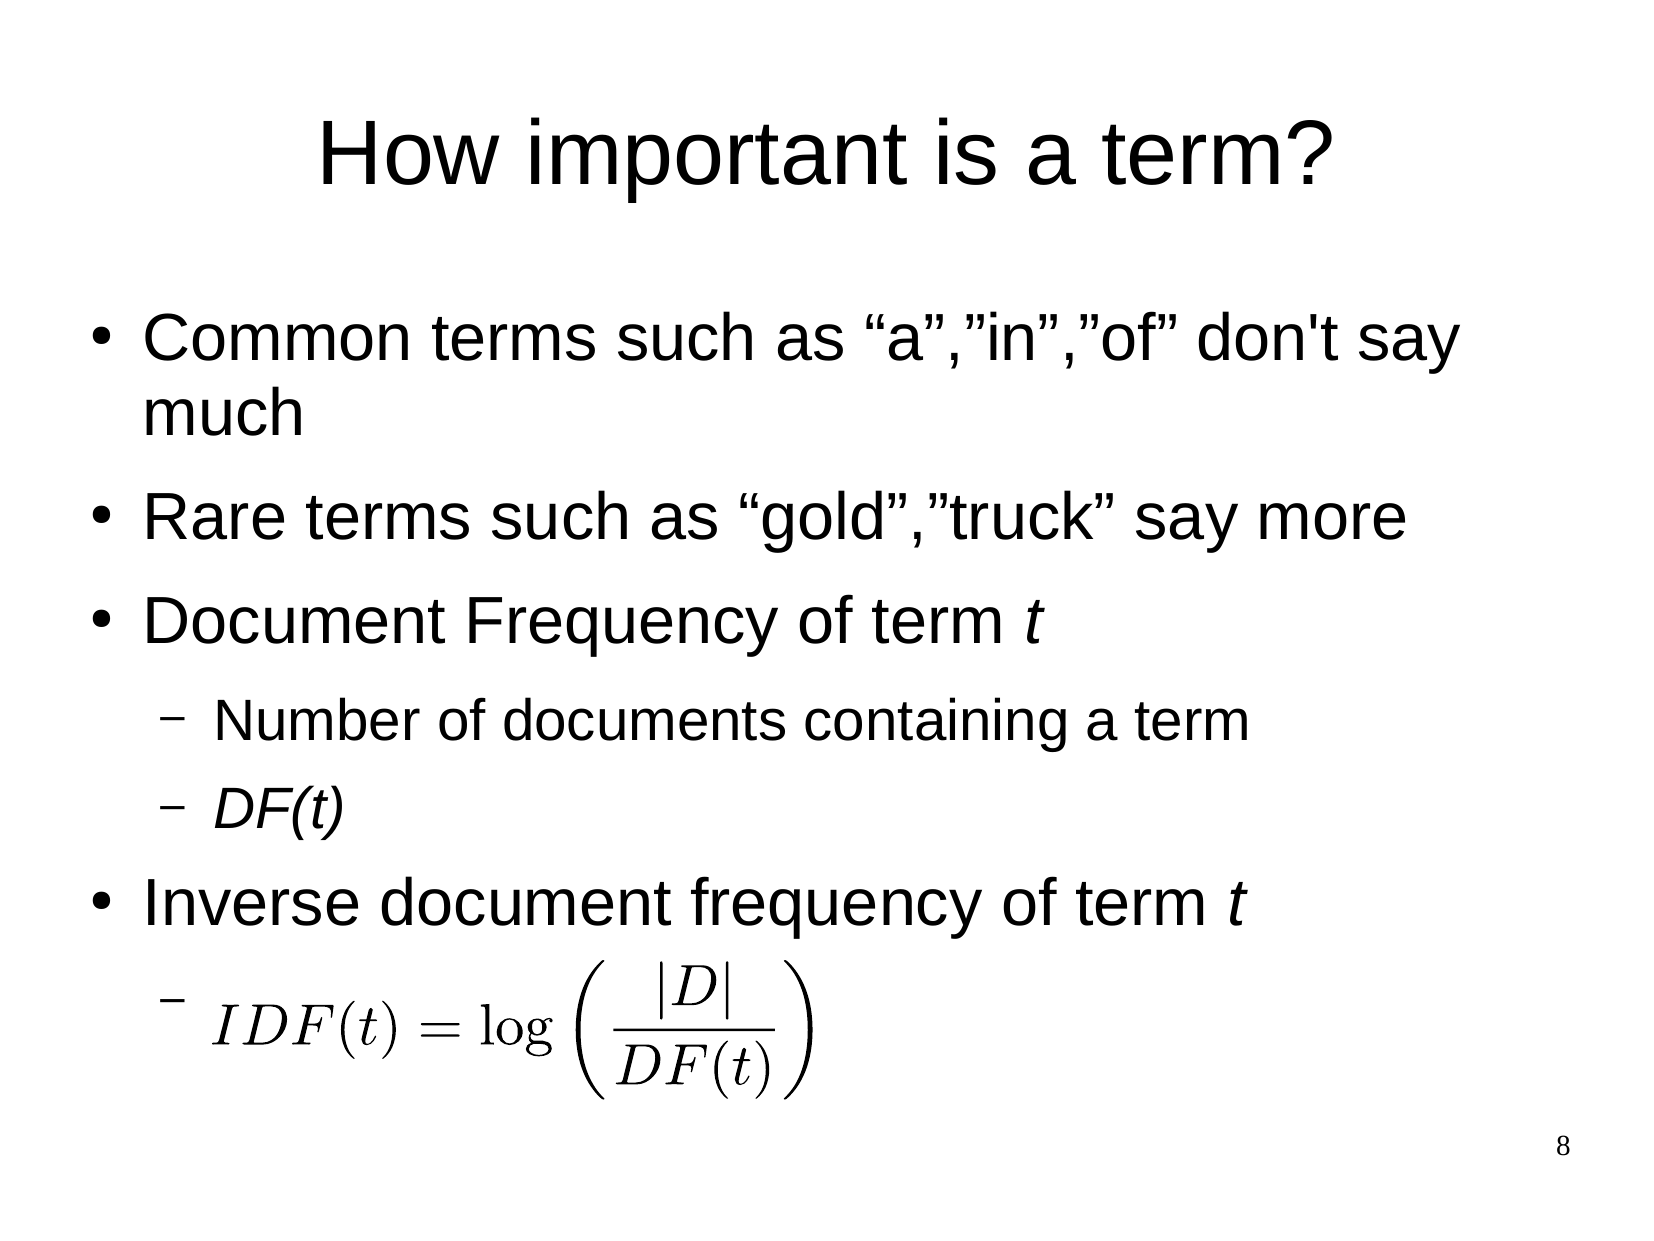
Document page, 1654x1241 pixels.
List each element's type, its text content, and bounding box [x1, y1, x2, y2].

text_box [210, 960, 825, 1100]
title How important is a term? [82, 49, 1571, 257]
list Common terms such as “a”,”in”,”of” don't say much Rare terms such as “gold”,”truck” say more Document Frequency of term t Number of documents containing a term DF(t) Inverse document frequency of term t [71, 300, 1561, 1020]
